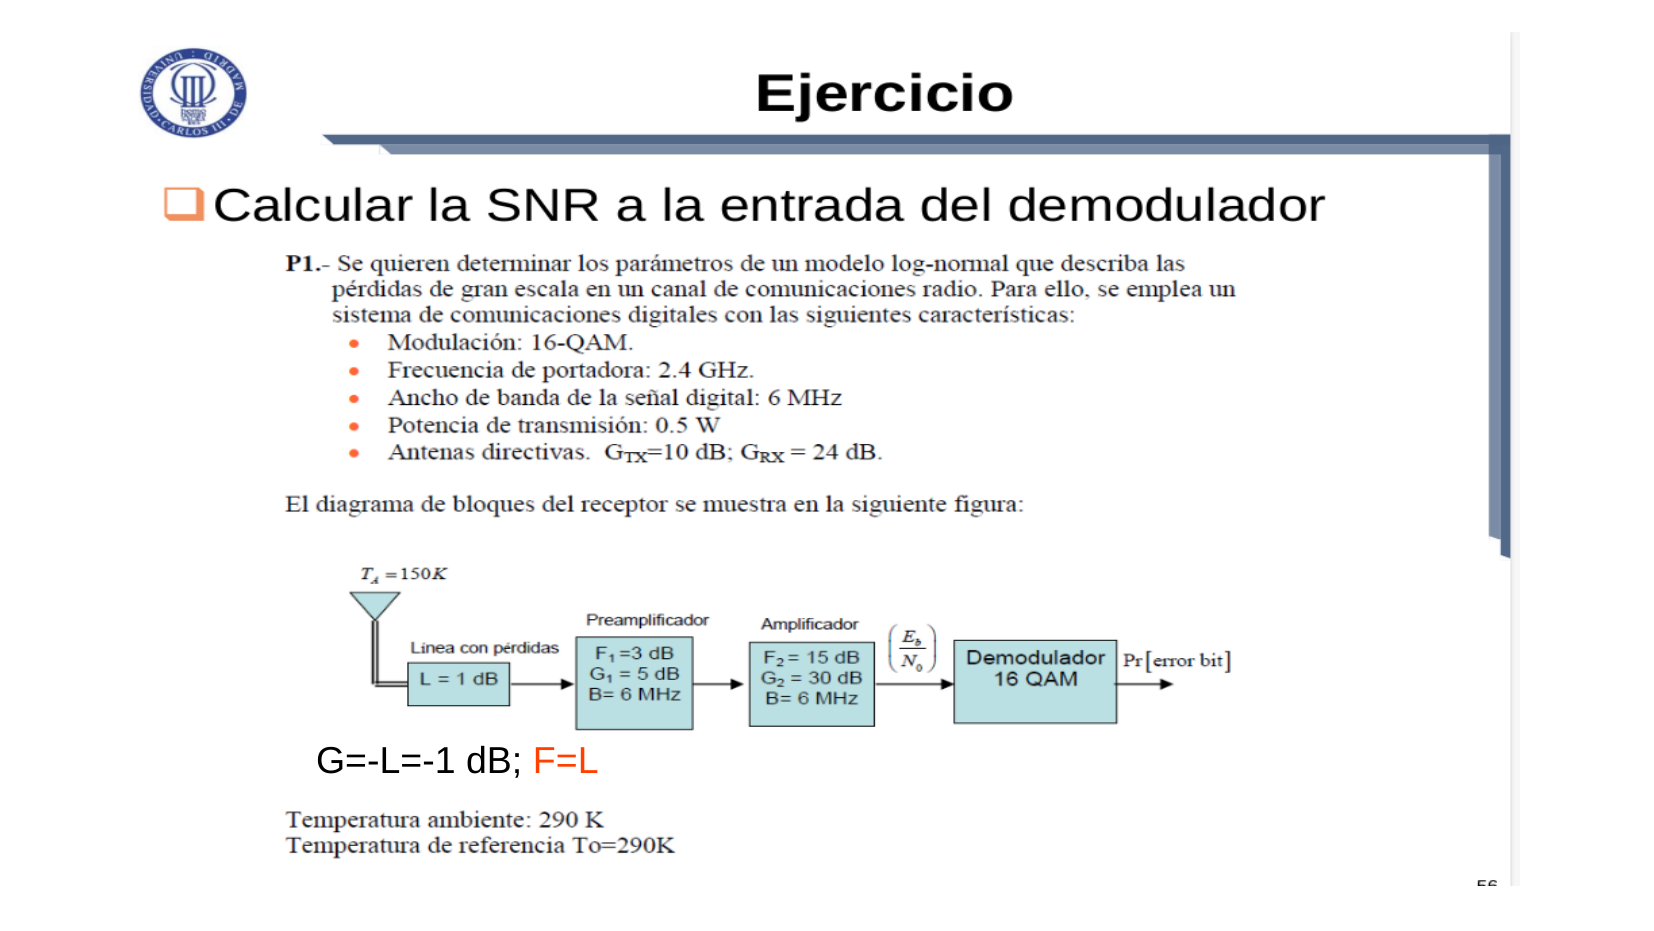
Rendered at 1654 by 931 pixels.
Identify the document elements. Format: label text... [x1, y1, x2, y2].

picture [129, 32, 1520, 886]
text_box G=-L=-1 dB; F=L [301, 732, 614, 790]
